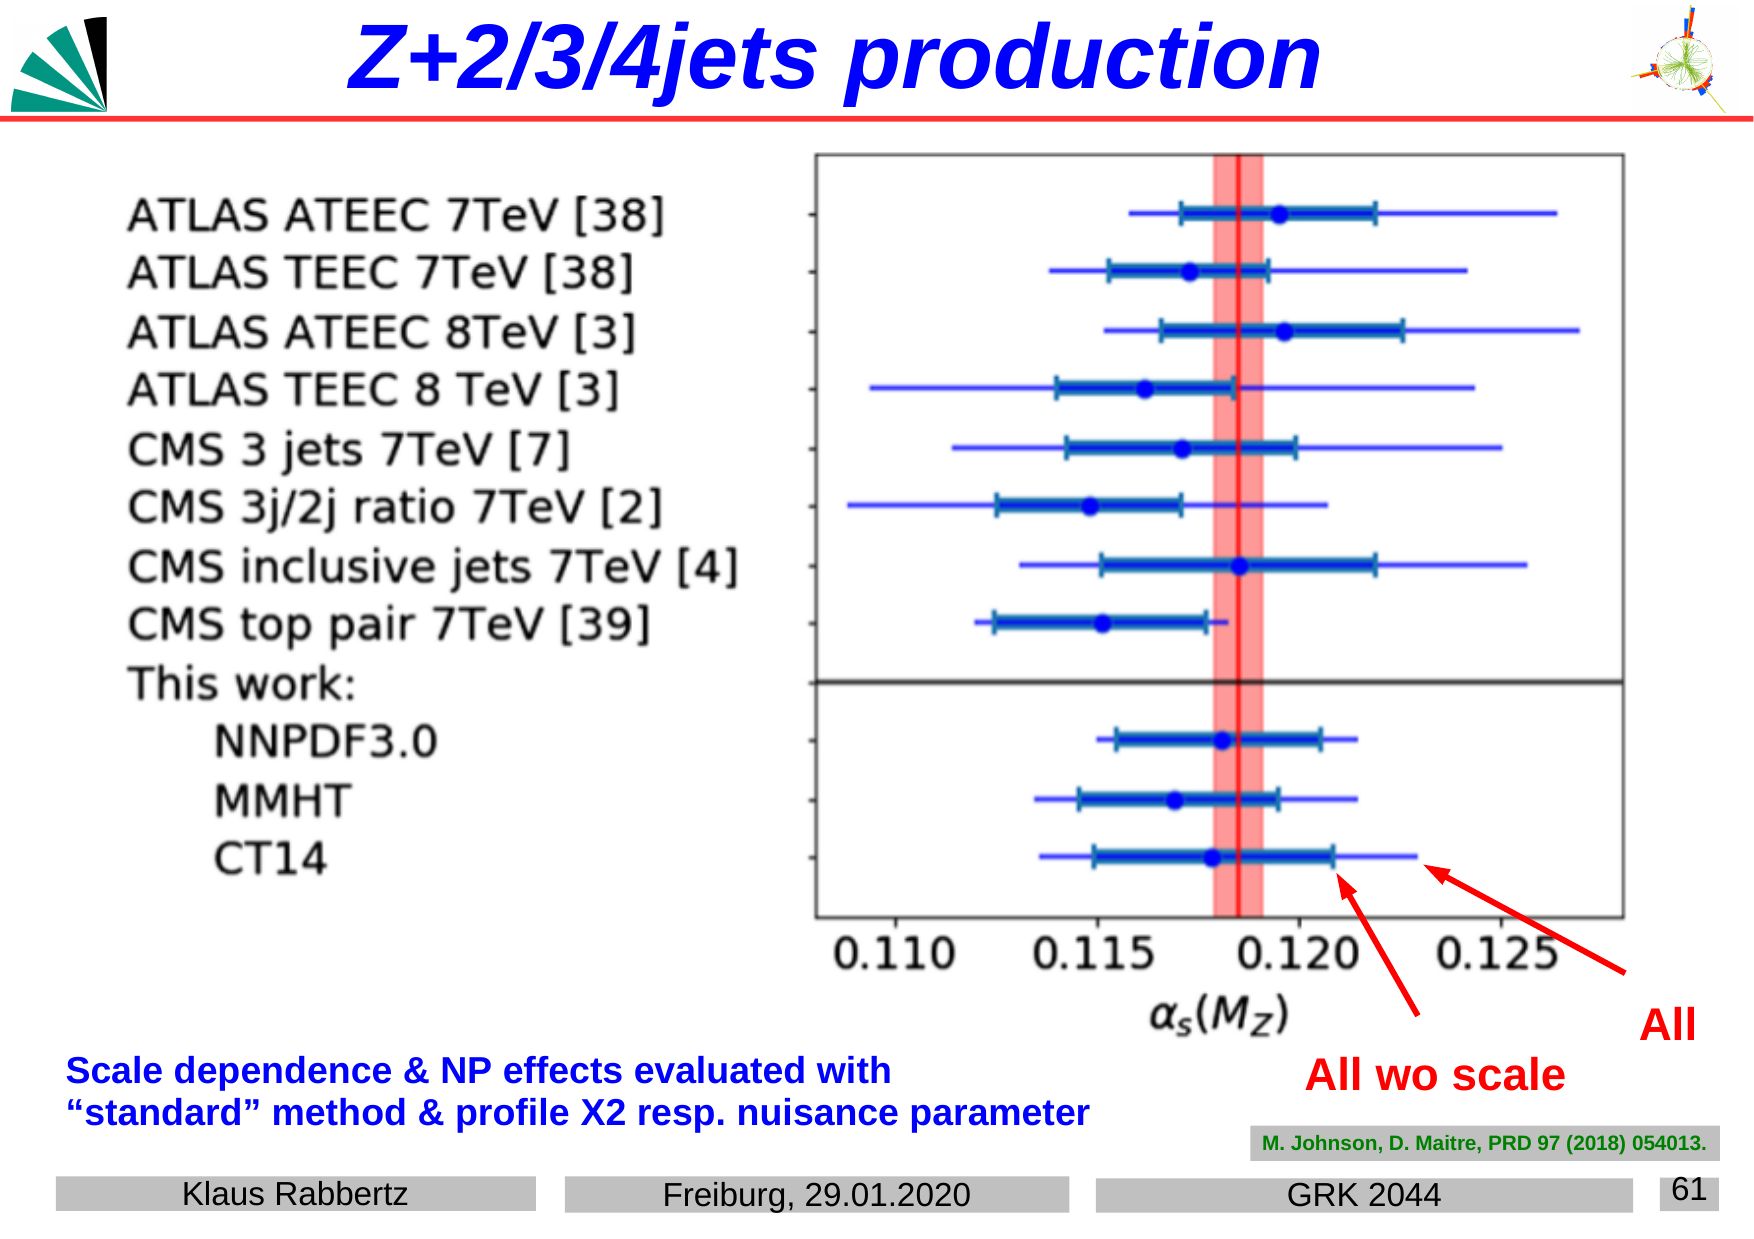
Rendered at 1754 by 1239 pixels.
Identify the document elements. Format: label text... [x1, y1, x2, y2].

picture [11, 17, 107, 113]
picture [123, 151, 1636, 1049]
picture [1631, 5, 1739, 113]
text_box All [1626, 993, 1710, 1057]
title Z+2/3/4jets production [129, 0, 1545, 114]
text_box Scale dependence & NP effects evaluated with “standard” method & profile Χ2 resp. nuisance parameter [53, 1043, 1103, 1140]
text_box All wo scale [1292, 1042, 1579, 1107]
text_box M. Johnson, D. Maitre, PRD 97 (2018) 054013. [1250, 1125, 1720, 1161]
